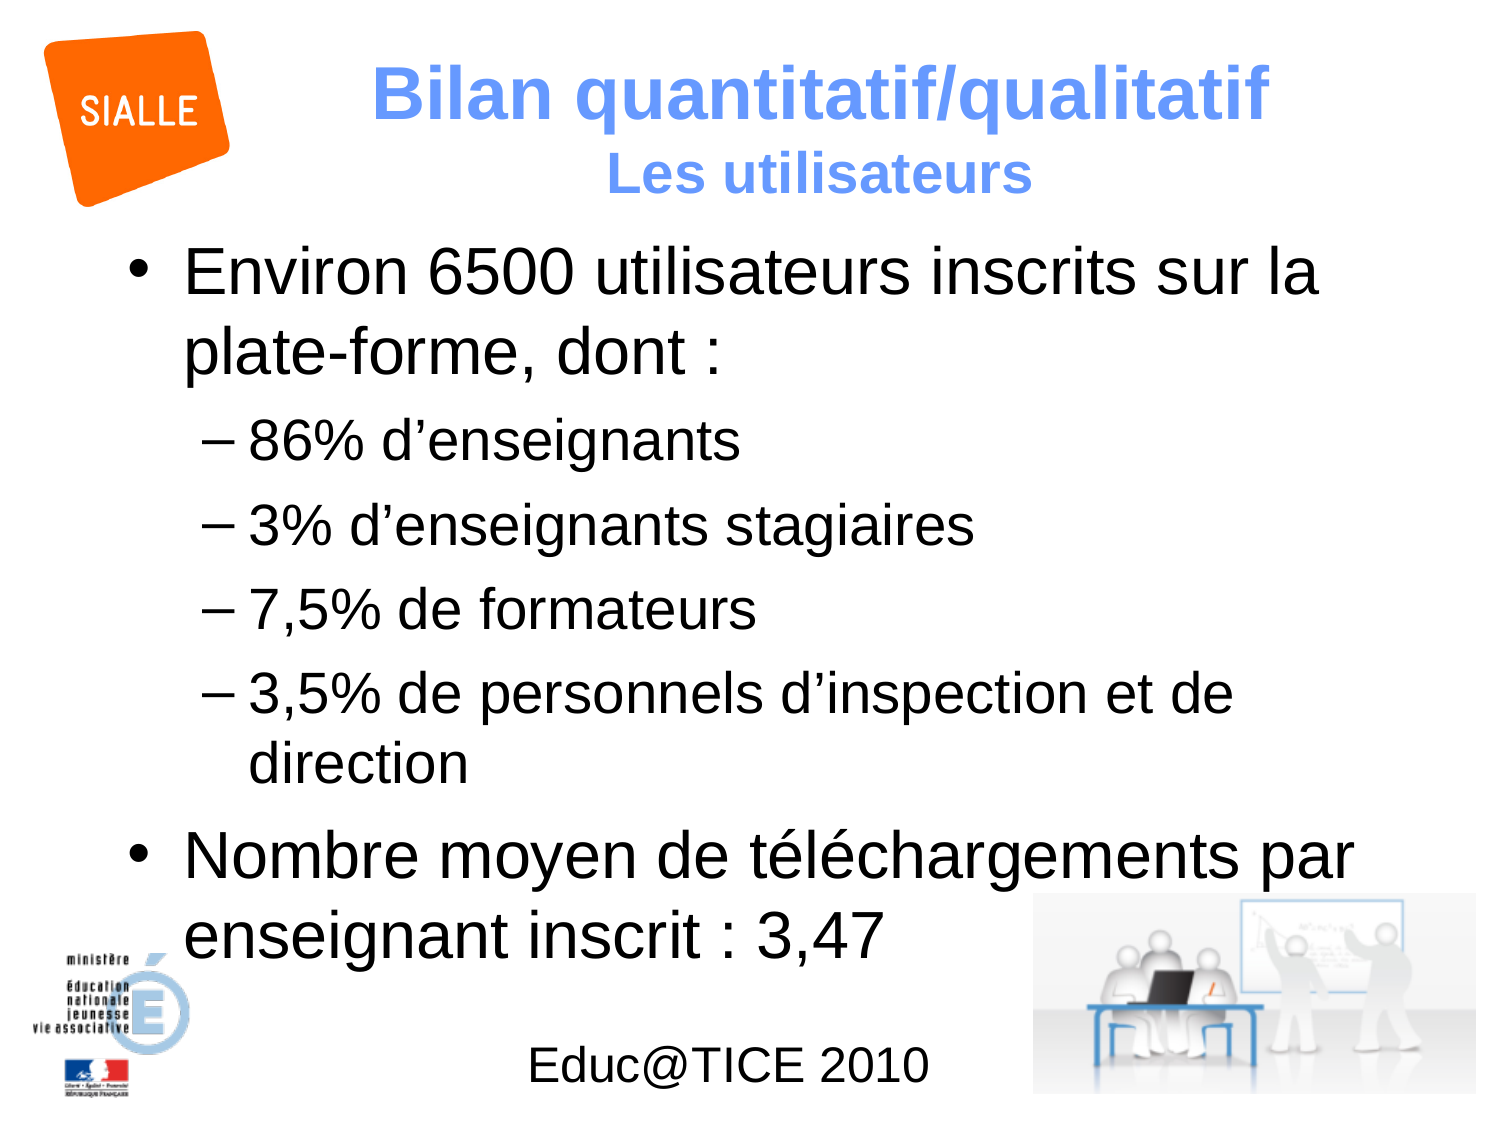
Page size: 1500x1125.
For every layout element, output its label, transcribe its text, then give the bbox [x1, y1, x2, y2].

picture [29, 953, 195, 1098]
list Environ 6500 utilisateurs inscrits sur la plate-forme, dont : 86% d’enseignants 3% d’enseignants stagiaires 7,5% de formateurs 3,5% de personnels d’inspection et de direction Nombre moyen de téléchargements par enseignant inscrit : 3,47 [112, 220, 1388, 996]
picture [41, 30, 183, 211]
title Bilan quantitatif/qualitatif Les utilisateurs [183, 30, 1459, 219]
picture [1033, 893, 1476, 1094]
